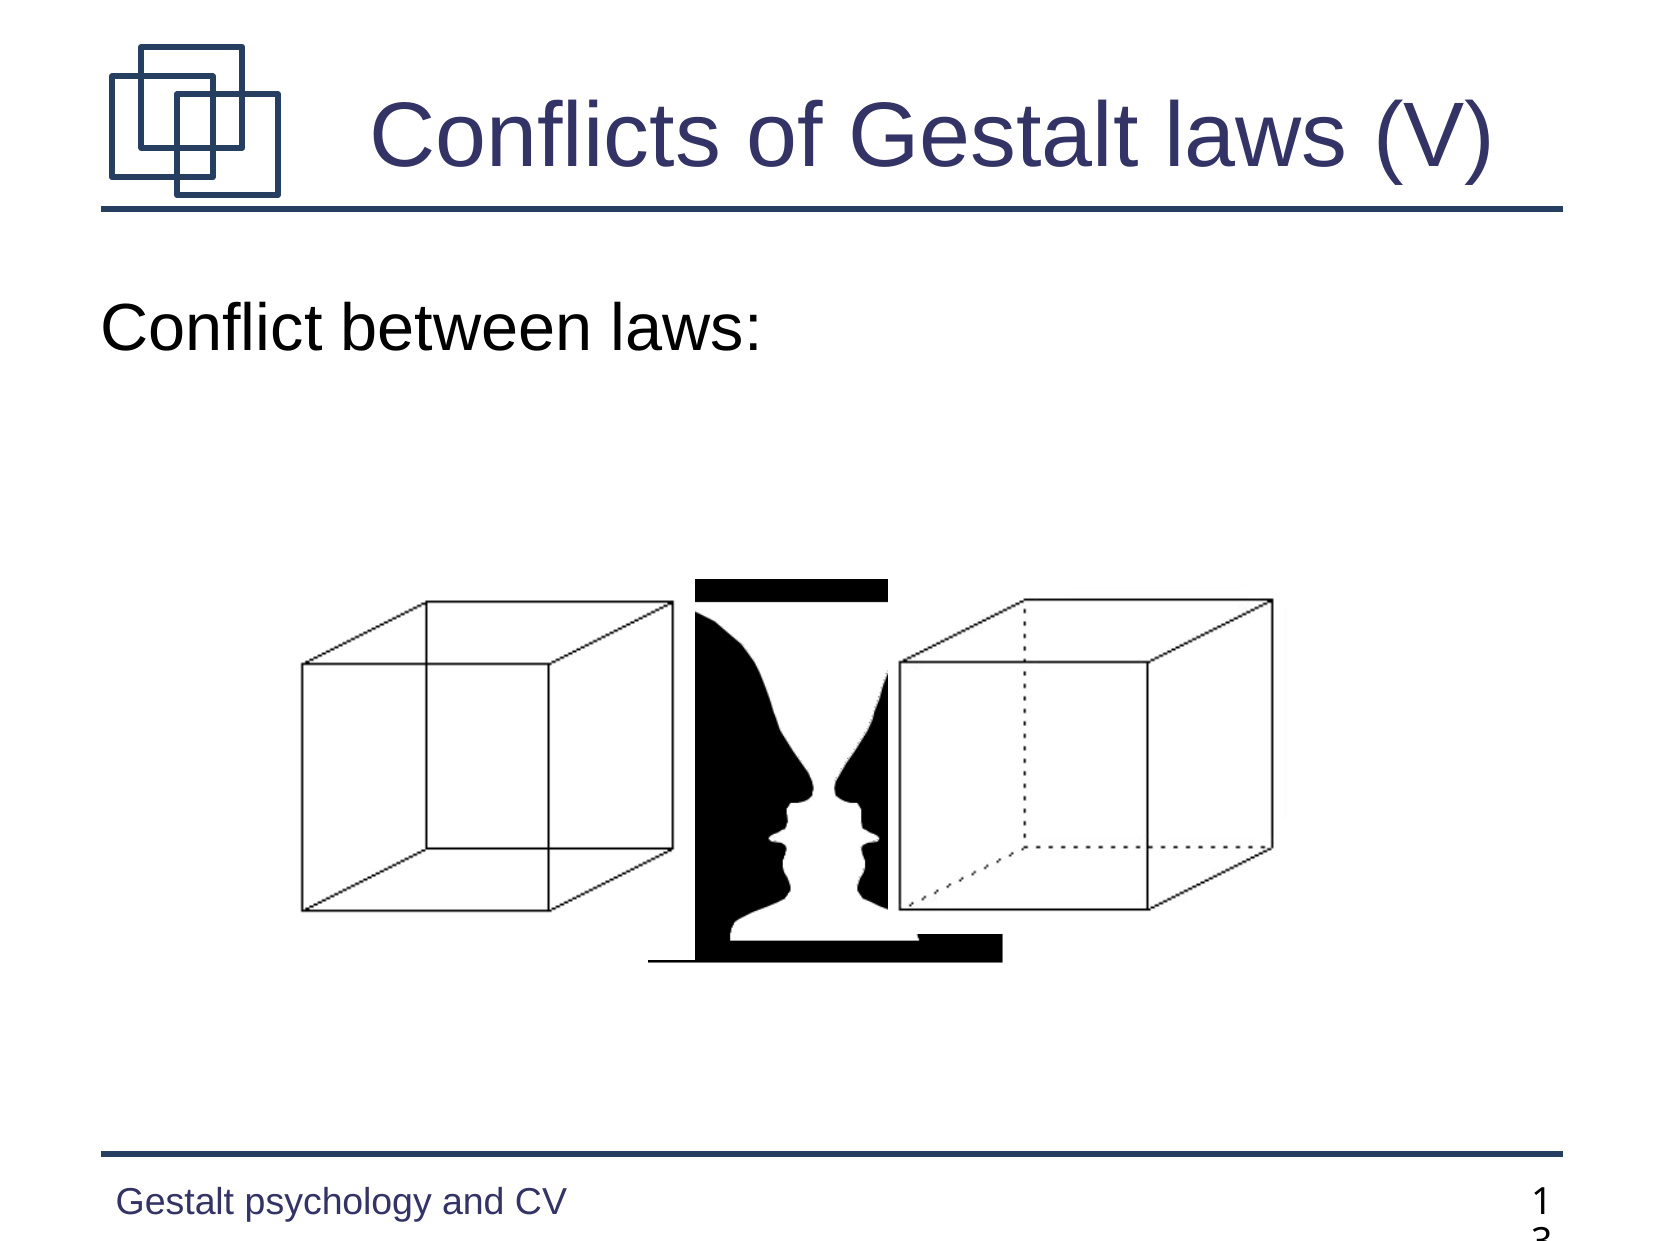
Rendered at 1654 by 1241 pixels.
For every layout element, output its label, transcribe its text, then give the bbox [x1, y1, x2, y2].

list Conflict between laws: [82, 290, 1571, 1094]
picture [281, 568, 1303, 964]
title Conflicts of Gestalt laws (V) [295, 39, 1571, 232]
